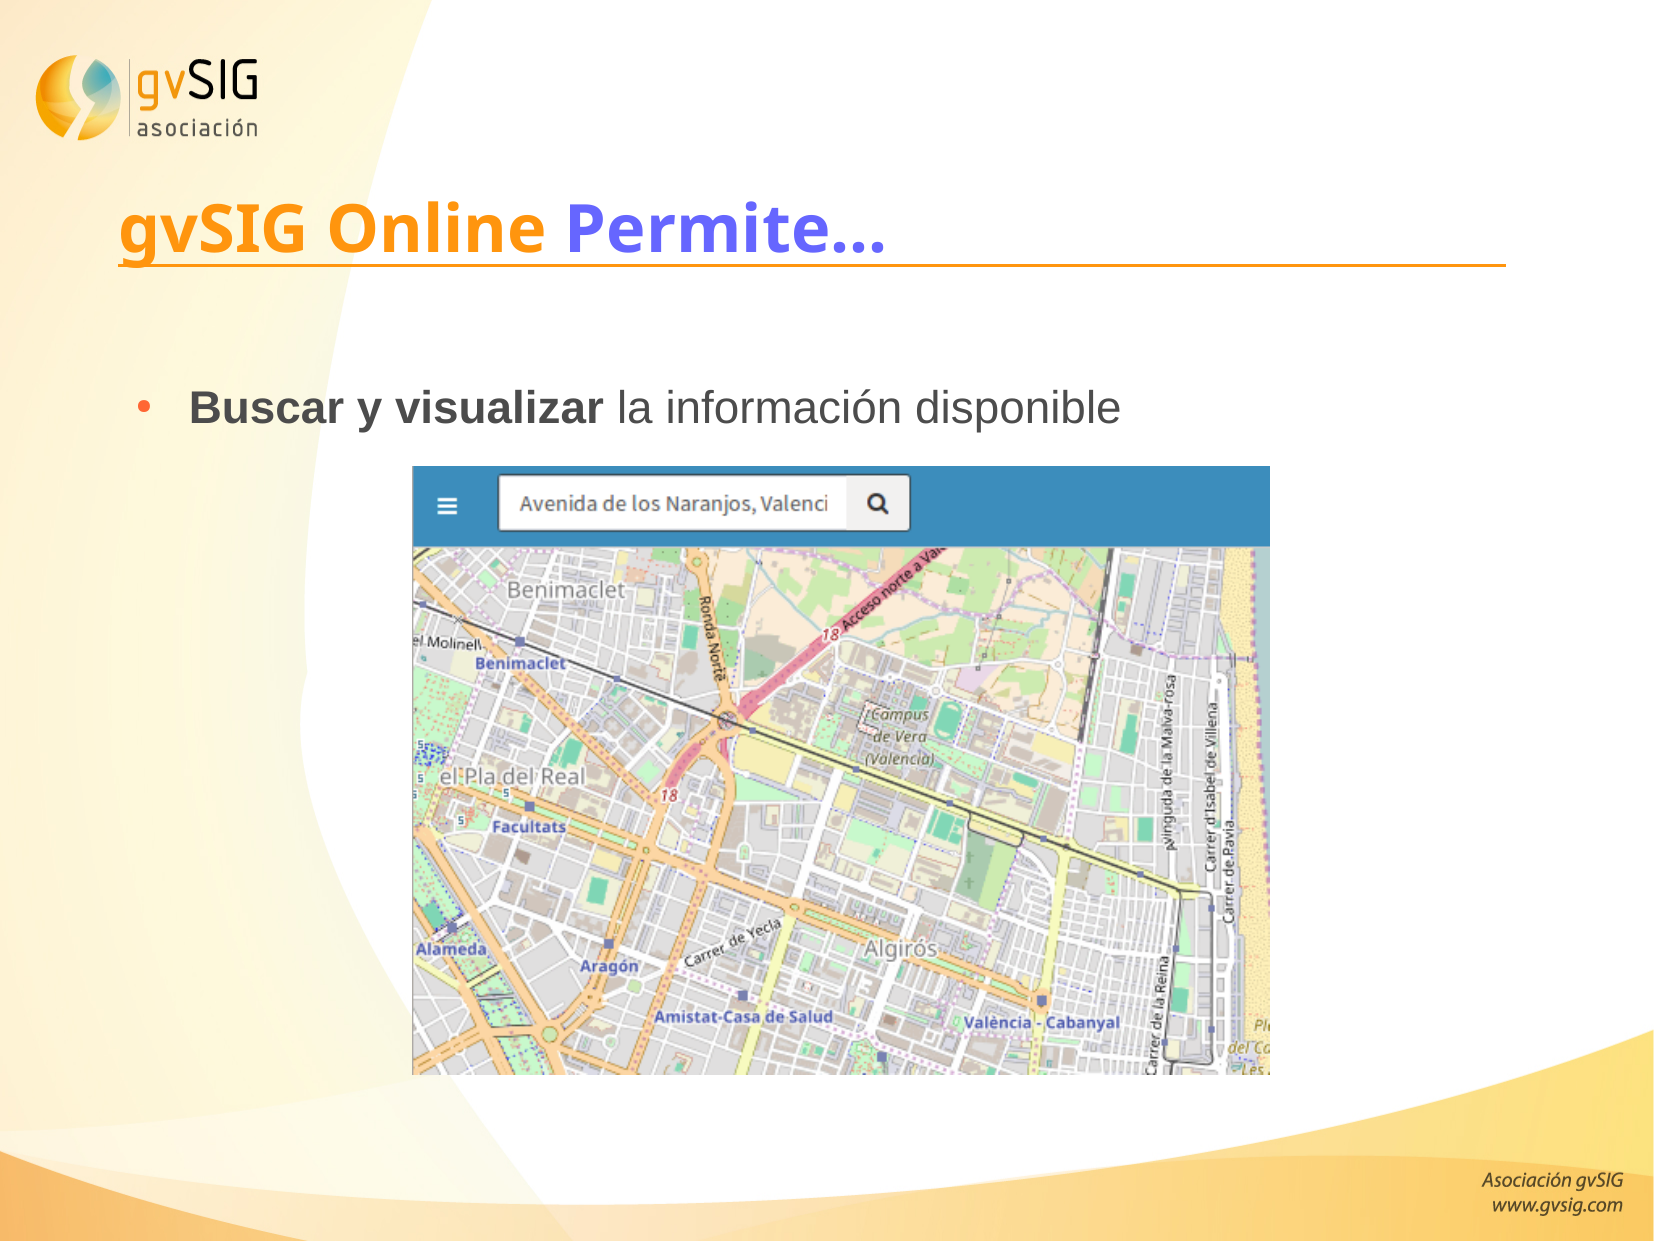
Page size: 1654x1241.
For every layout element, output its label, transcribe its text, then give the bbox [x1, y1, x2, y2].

list Buscar y visualizar la información disponible [118, 301, 1506, 1124]
picture [0, 0, 1654, 1241]
title gvSIG Online Permite... [118, 177, 1607, 276]
